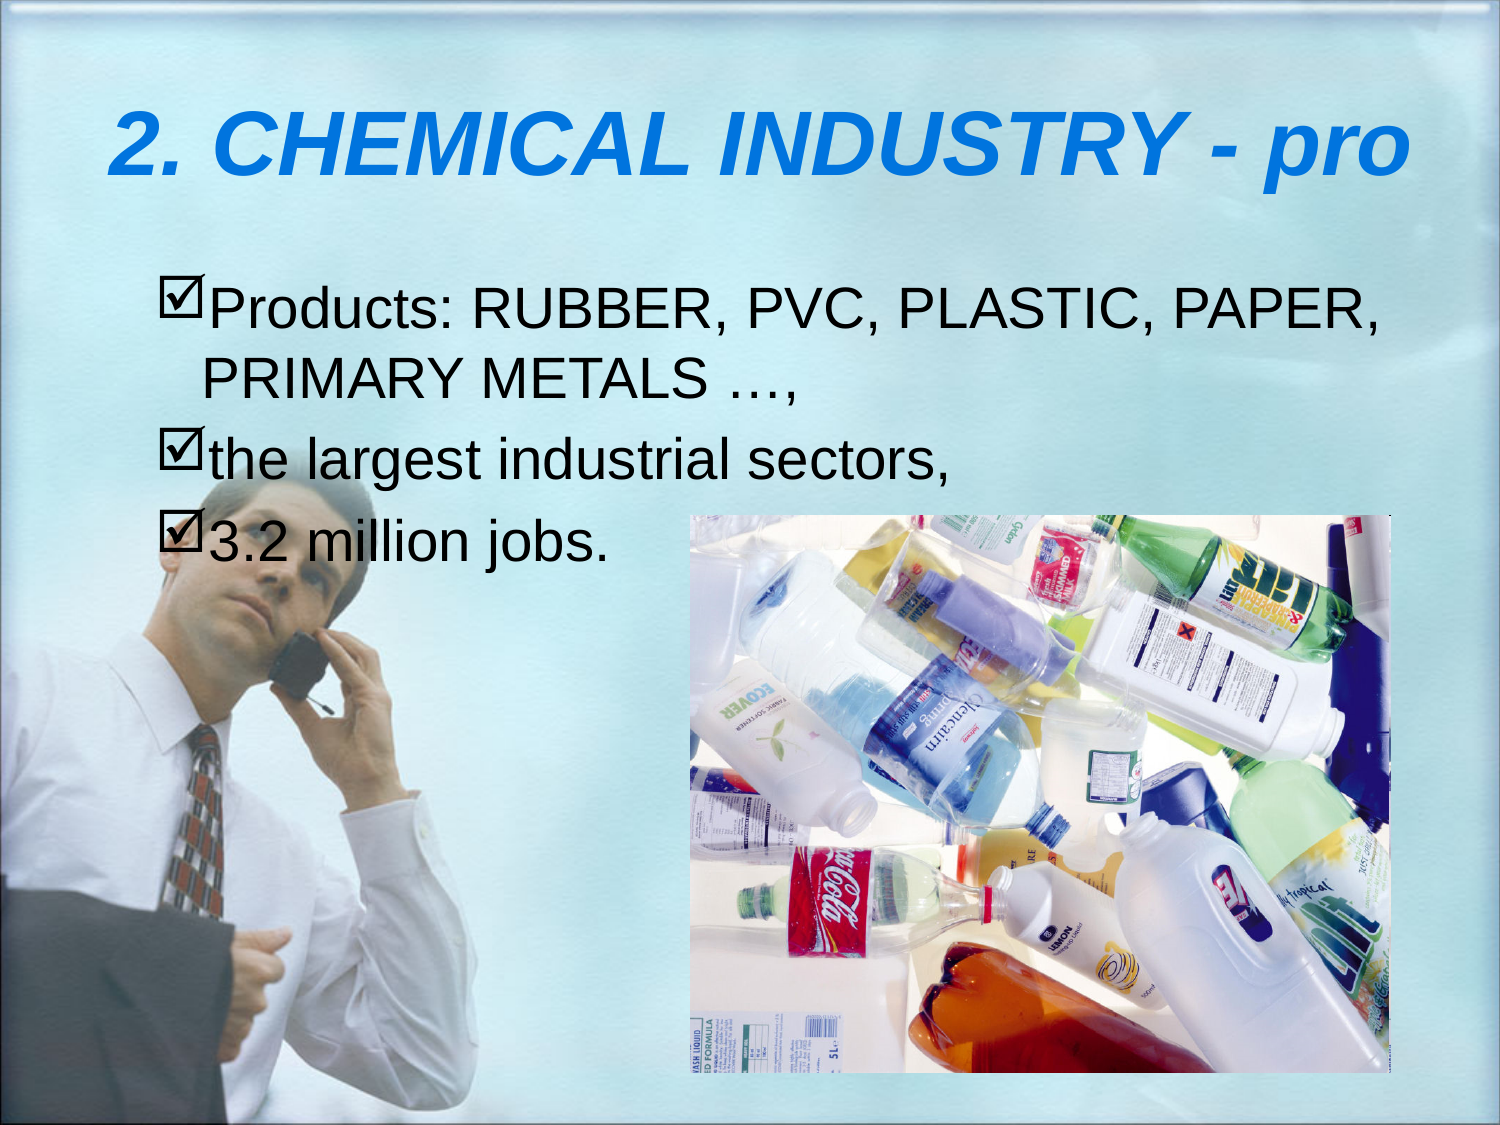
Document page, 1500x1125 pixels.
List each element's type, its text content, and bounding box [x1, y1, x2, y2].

picture [0, 0, 1500, 1125]
list Products: RUBBER, PVC, PLASTIC, PAPER, PRIMARY METALS …, the largest industrial sectors, 3.2 million jobs. [64, 262, 1459, 1005]
title 2. CHEMICAL INDUSTRY - pro [64, 45, 1459, 233]
